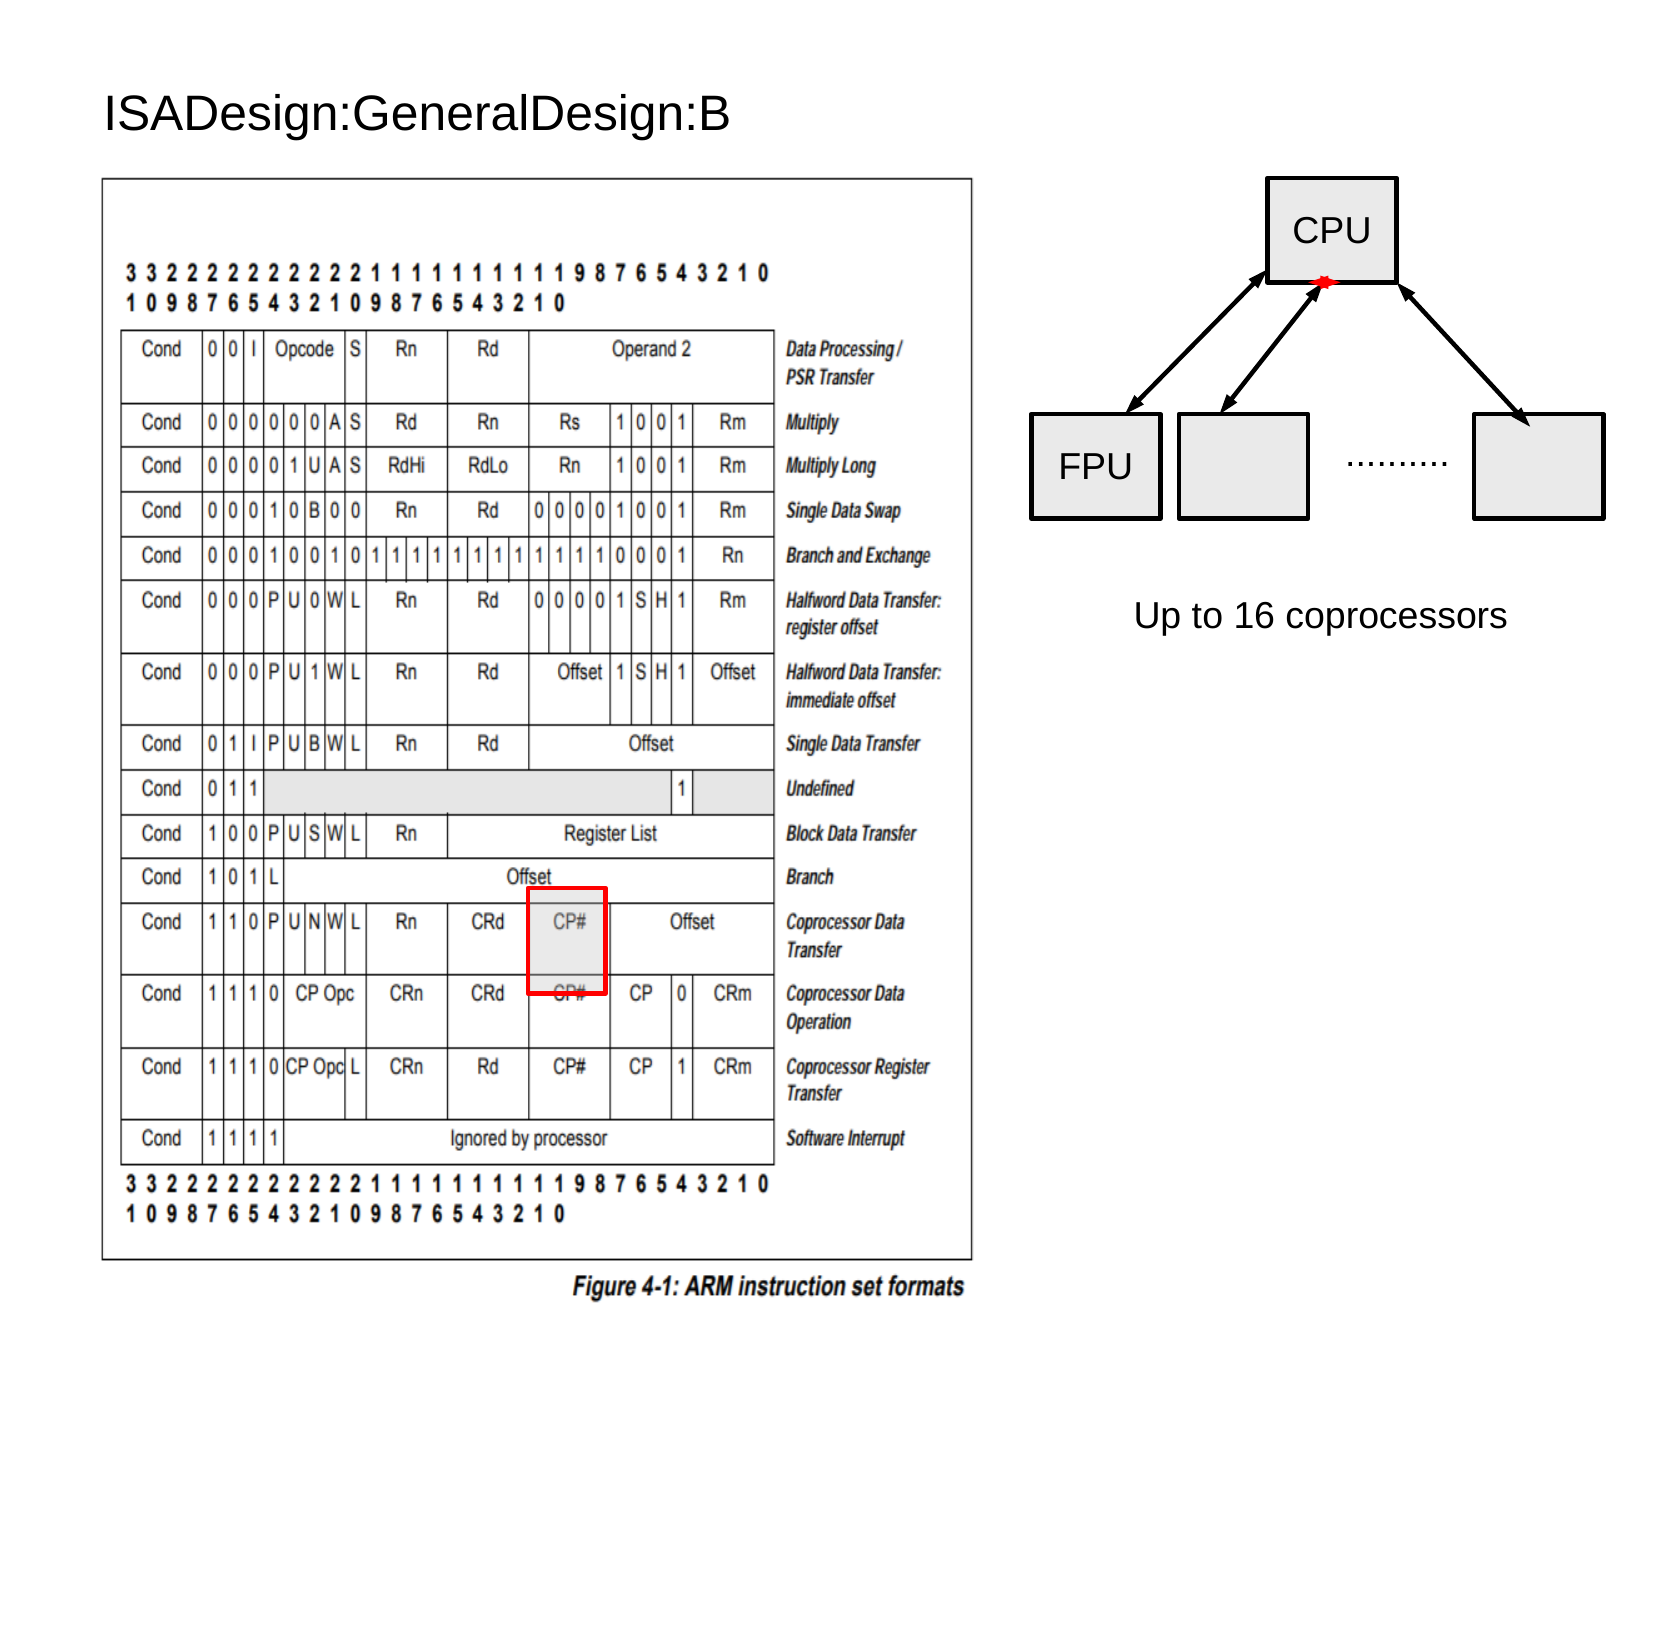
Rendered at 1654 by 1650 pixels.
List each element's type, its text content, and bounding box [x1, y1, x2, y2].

text_box Up to 16 coprocessors [1116, 584, 1526, 646]
picture [88, 165, 1006, 1309]
text_box FPU [1031, 414, 1161, 519]
text_box [528, 887, 606, 994]
text_box ISADesign:GeneralDesign:B [88, 78, 1076, 166]
text_box CPU [1267, 177, 1397, 283]
text_box .......... [1328, 423, 1468, 485]
text_box [1178, 414, 1309, 519]
text_box [1474, 414, 1604, 519]
